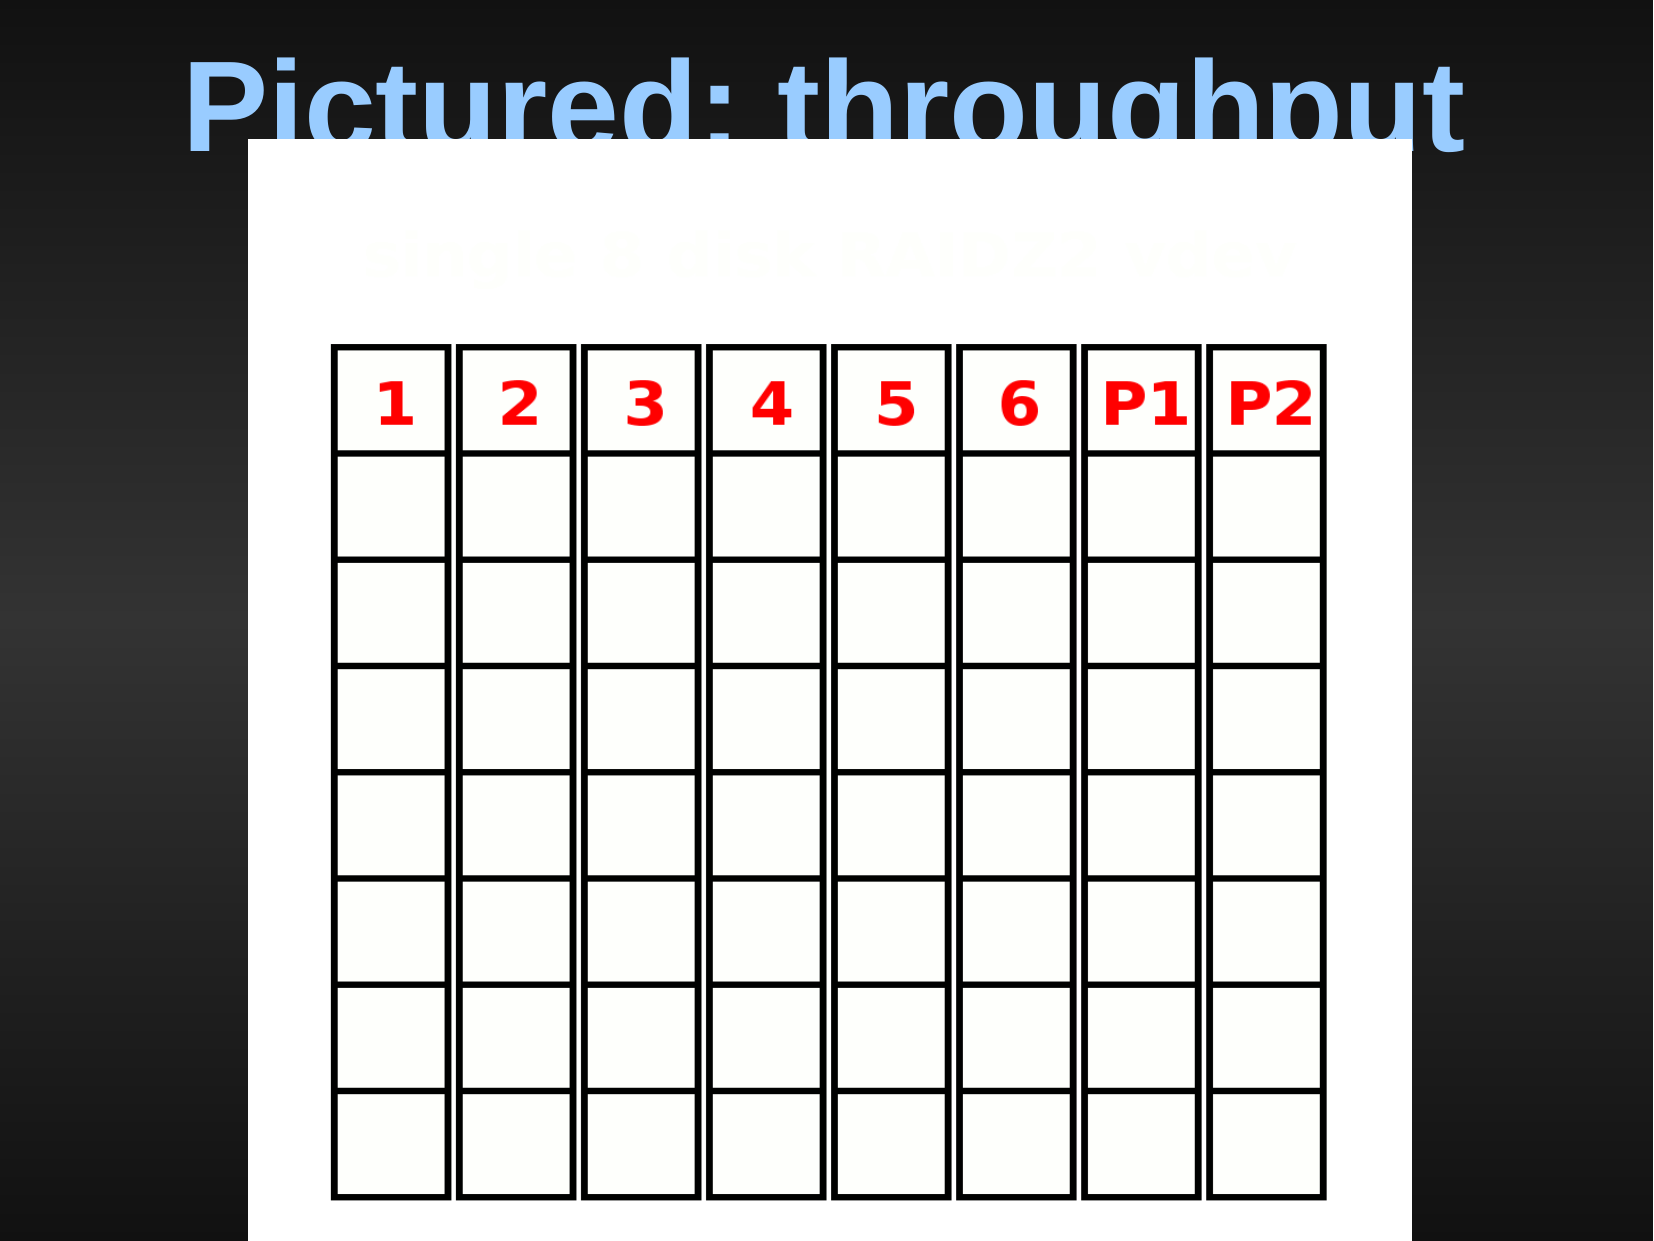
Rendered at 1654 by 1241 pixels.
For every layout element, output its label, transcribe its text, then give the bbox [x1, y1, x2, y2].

picture [248, 139, 1412, 1241]
title Pictured: throughput [0, 2, 1651, 211]
